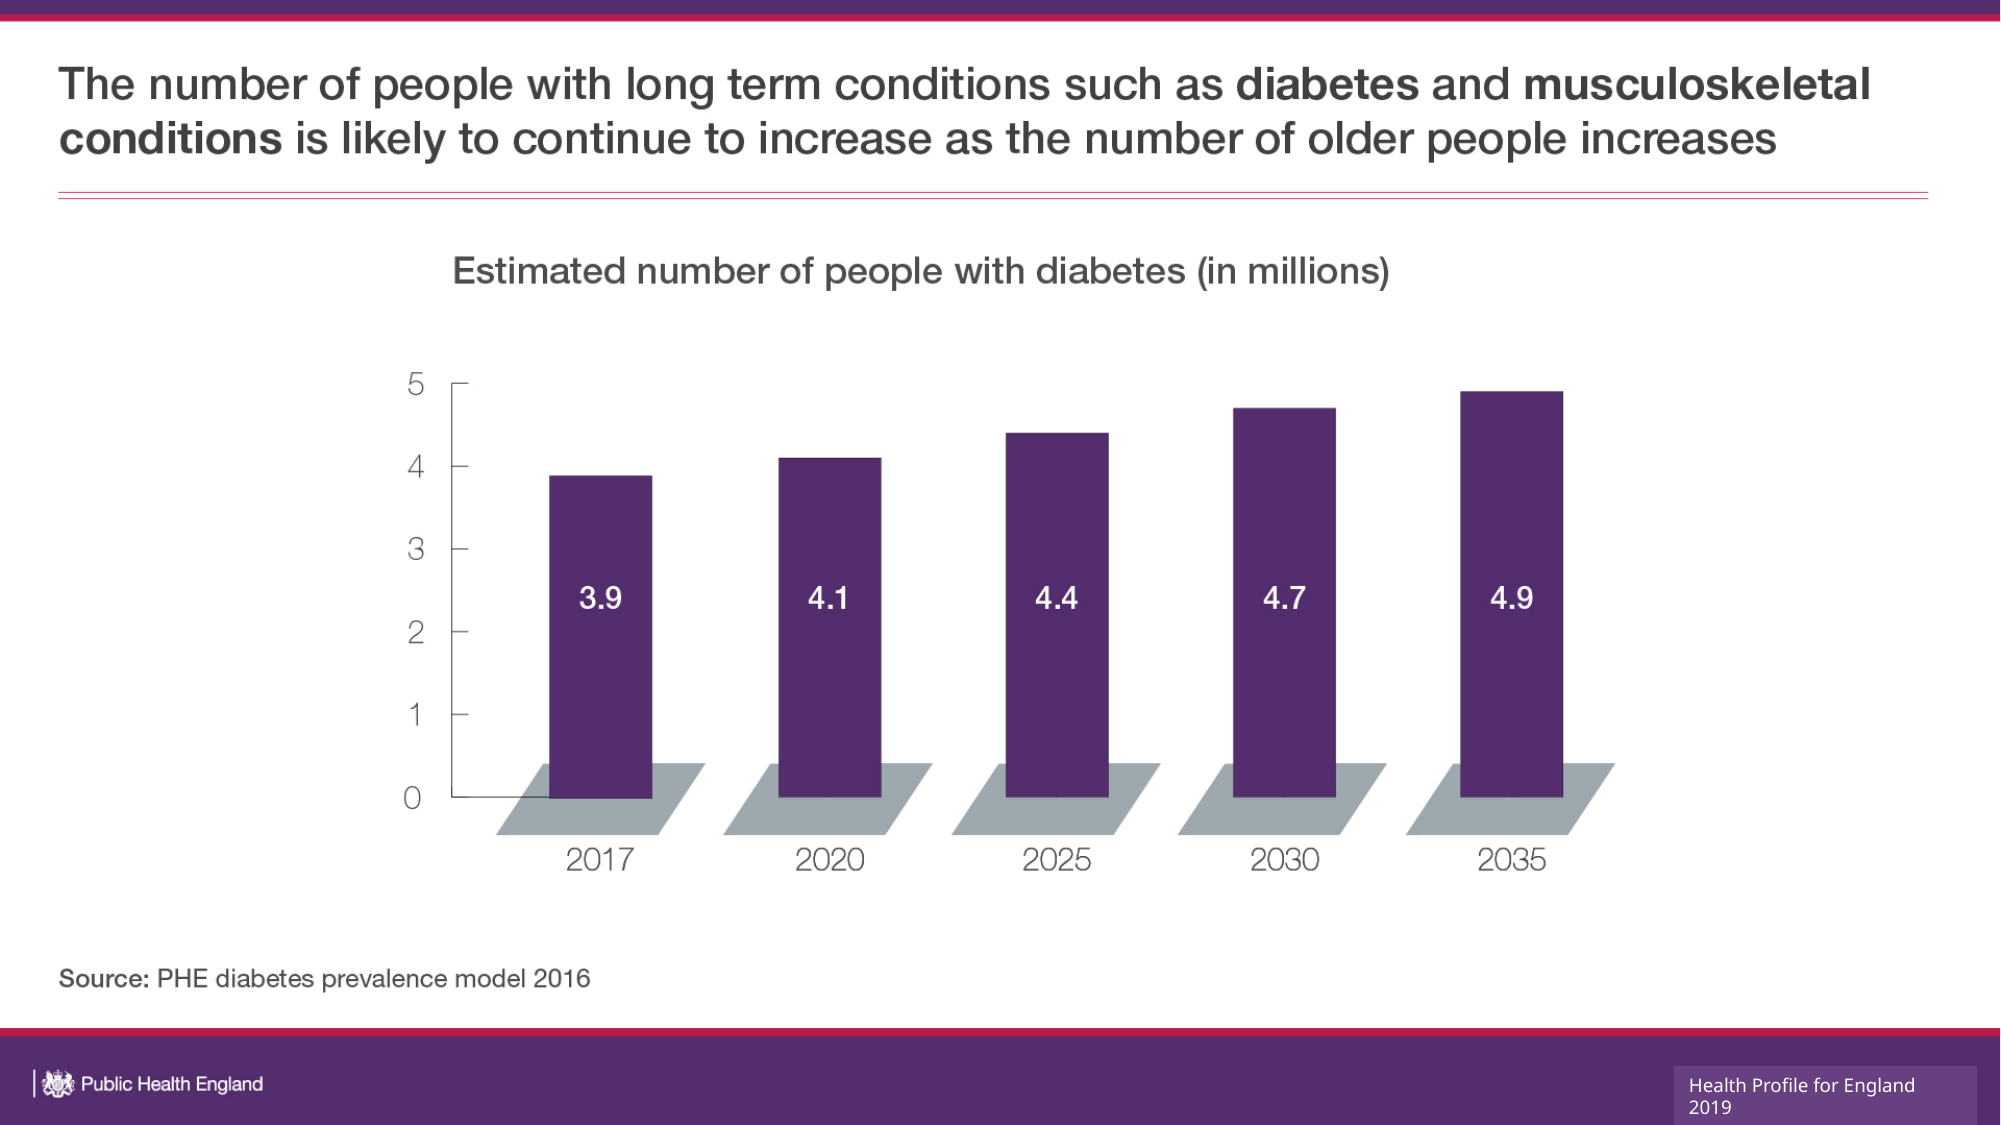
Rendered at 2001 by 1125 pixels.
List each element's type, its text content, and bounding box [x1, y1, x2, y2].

picture [0, 0, 2000, 1125]
text_box Health Profile for England 2019 [1673, 1065, 1978, 1105]
